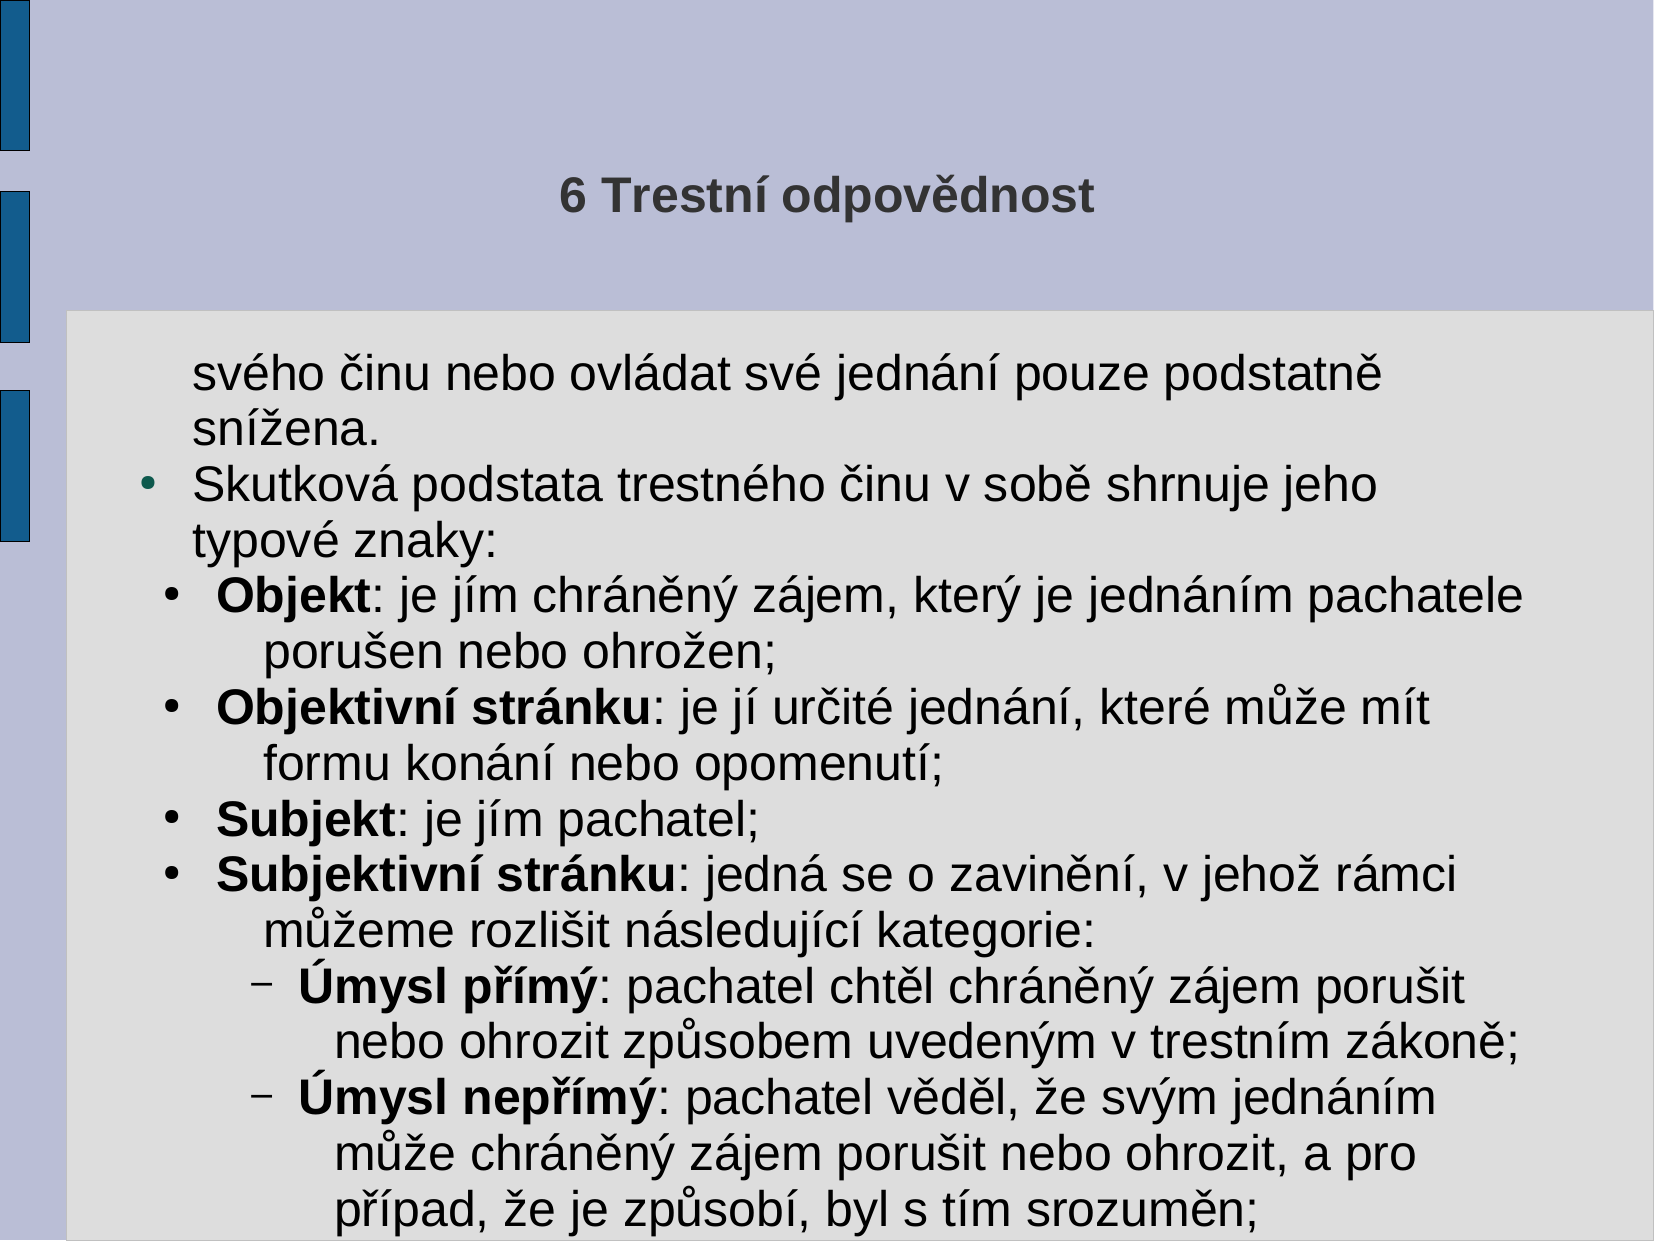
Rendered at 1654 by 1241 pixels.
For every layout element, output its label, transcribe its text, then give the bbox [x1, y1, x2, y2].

title 6 Trestní odpovědnost [121, 91, 1534, 299]
list svého činu nebo ovládat své jednání pouze podstatně snížena. Skutková podstata trestného činu v sobě shrnuje jeho typové znaky: Objekt: je jím chráněný zájem, který je jednáním pachatele porušen nebo ohrožen; Objektivní stránku: je jí určité jednání, které může mít formu konání nebo opomenutí; Subjekt: je jím pachatel; Subjektivní stránku: jedná se o zavinění, v jehož rámci můžeme rozlišit následující kategorie: Úmysl přímý: pachatel chtěl chráněný zájem porušit nebo ohrozit způsobem uvedeným v trestním zákoně; Úmysl nepřímý: pachatel věděl, že svým jednáním může chráněný zájem porušit nebo ohrozit, a pro případ, že je způsobí, byl s tím srozuměn; [121, 344, 1534, 1241]
